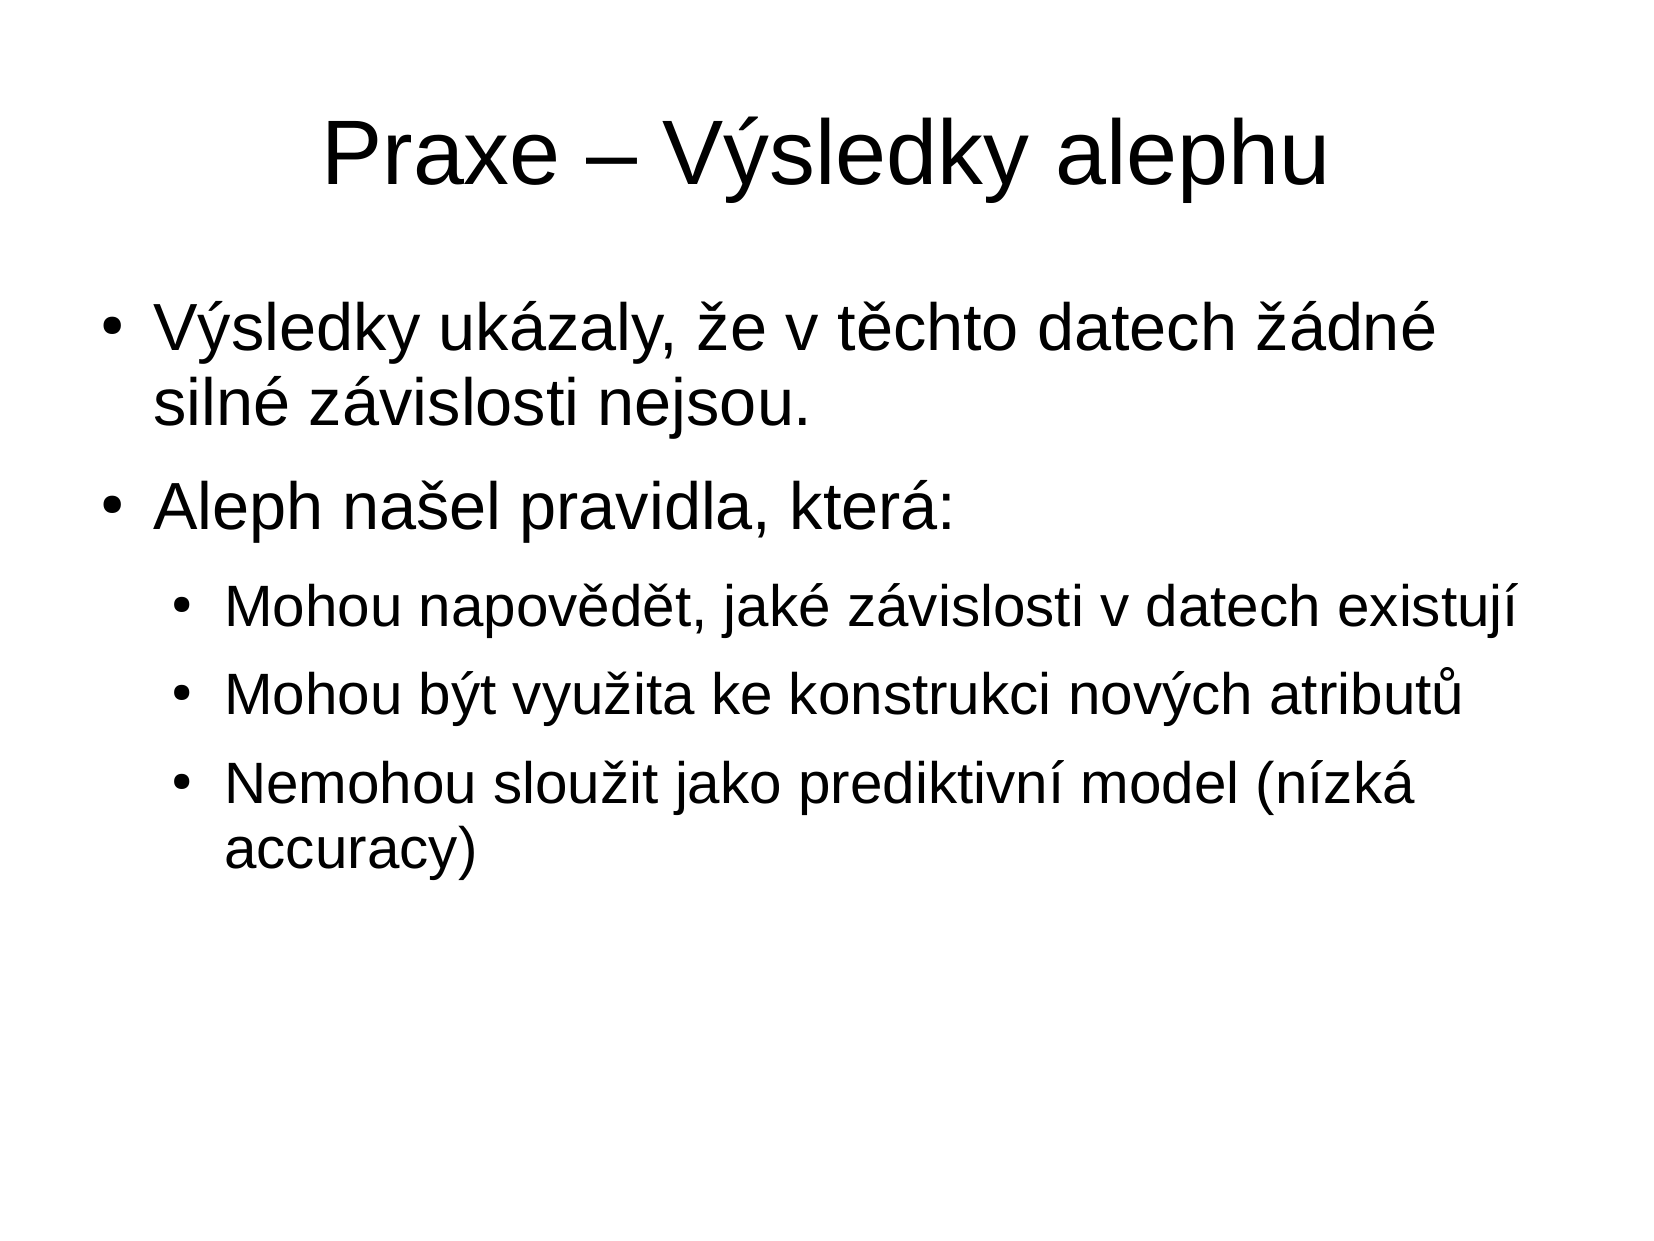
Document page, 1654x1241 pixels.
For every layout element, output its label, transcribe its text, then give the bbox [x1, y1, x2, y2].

list Výsledky ukázaly, že v těchto datech žádné silné závislosti nejsou. Aleph našel pravidla, která: Mohou napovědět, jaké závislosti v datech existují Mohou být využita ke konstrukci nových atributů Nemohou sloužit jako prediktivní model (nízká accuracy) [82, 290, 1571, 1094]
title Praxe – Výsledky alephu [82, 56, 1571, 250]
